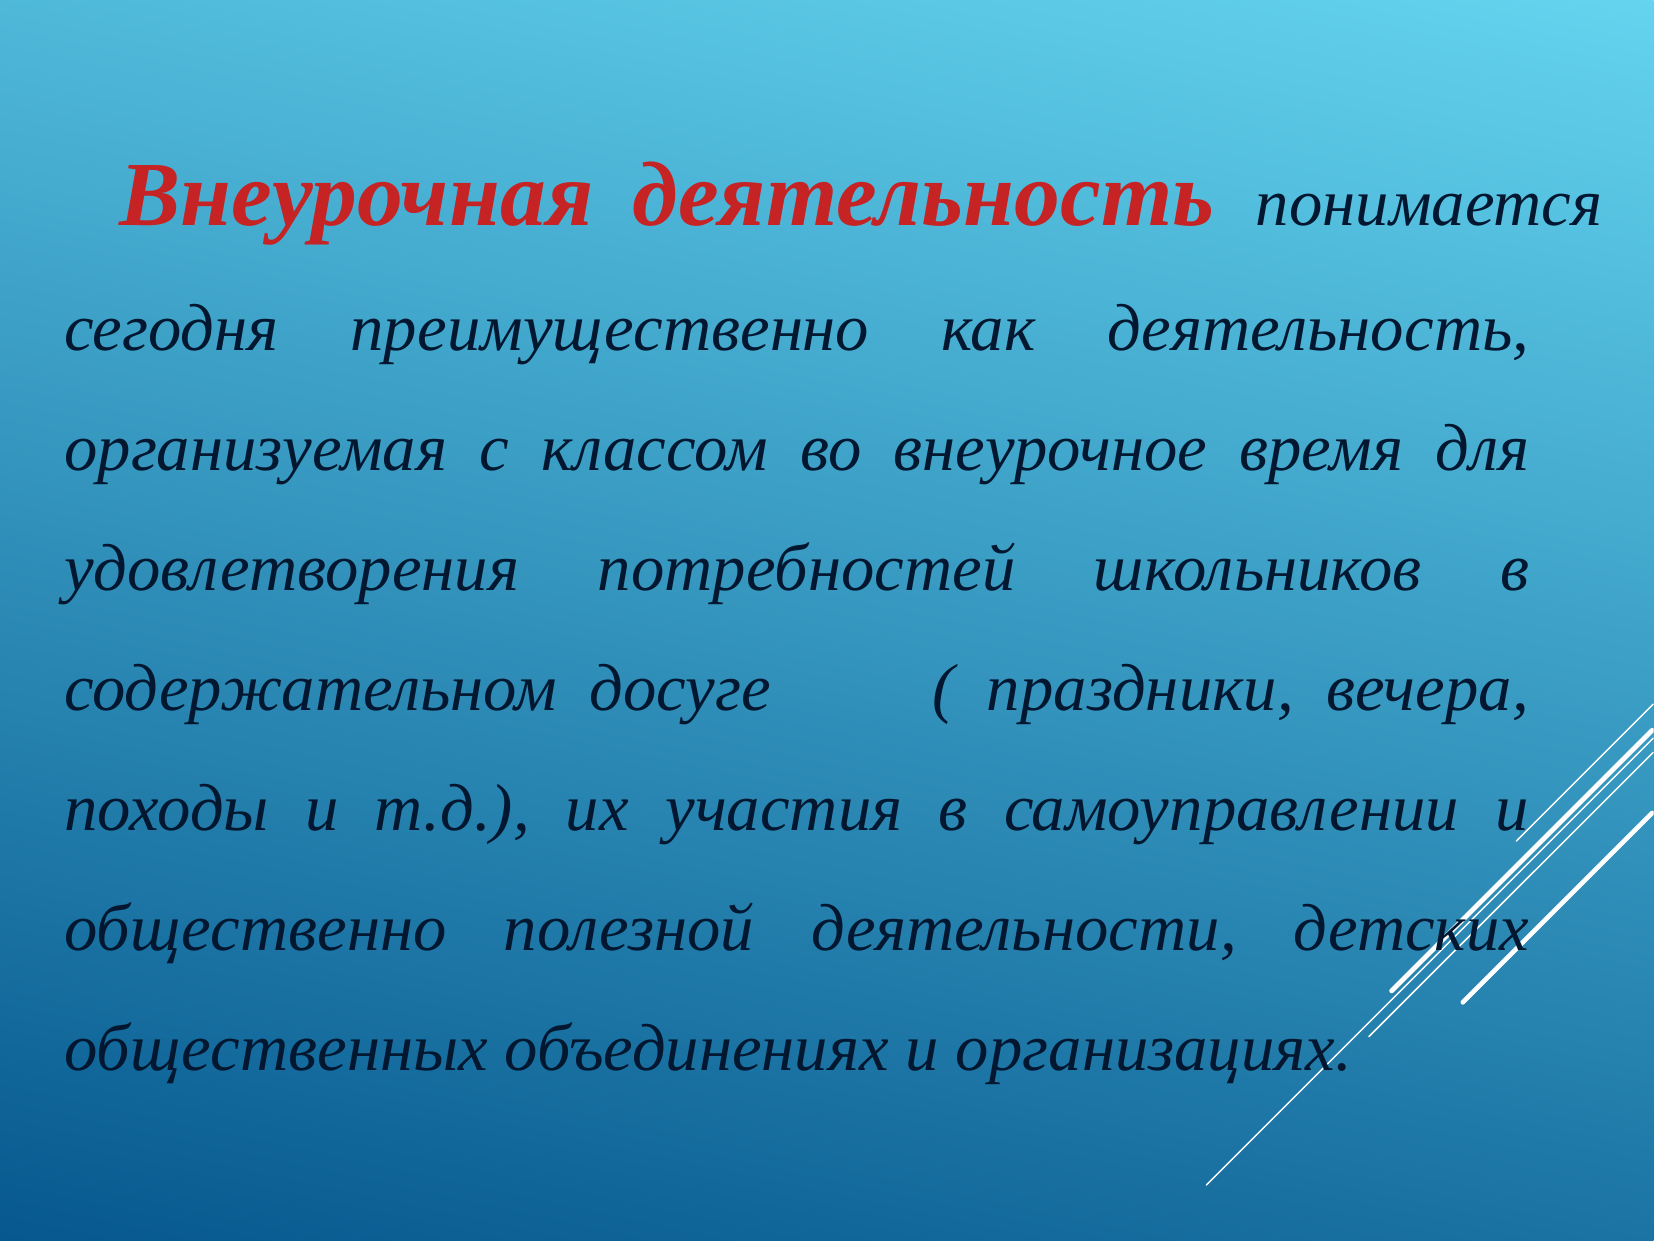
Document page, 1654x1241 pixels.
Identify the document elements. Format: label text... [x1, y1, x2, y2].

text_box Внеурочная деятельность понимается сегодня преимущественно как деятельность, организуемая с классом во внеурочное время для удовлетворения потребностей школьников в содержательном досуге ( праздники, вечера, походы и т.д.), их участия в самоуправлении и общественно полезной деятельности, детских общественных объединениях и организациях. [49, 71, 1618, 1091]
